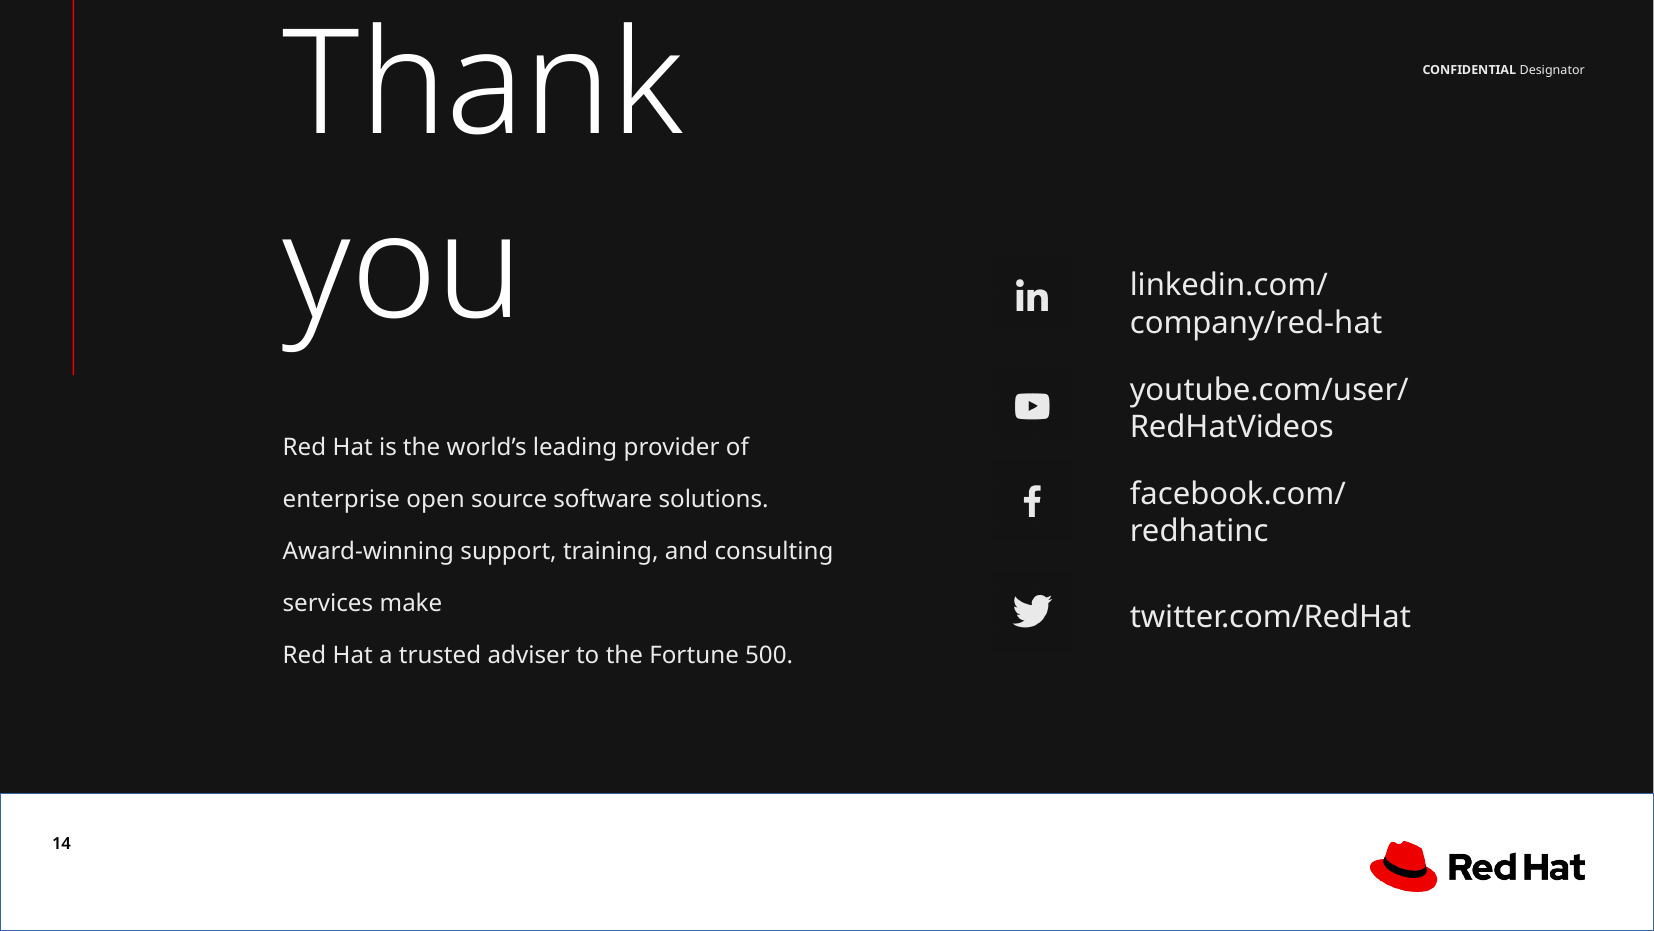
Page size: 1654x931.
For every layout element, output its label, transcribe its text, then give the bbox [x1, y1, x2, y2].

picture [992, 366, 1072, 446]
picture [1370, 841, 1585, 892]
text_box Red Hat is the world’s leading provider of enterprise open source software solutions. Award-winning support, training, and consulting services make Red Hat a trusted adviser to the Fortune 500. [282, 407, 845, 615]
picture [992, 571, 1072, 651]
picture [992, 255, 1072, 335]
picture [992, 461, 1072, 541]
title Thank you [282, 77, 948, 347]
